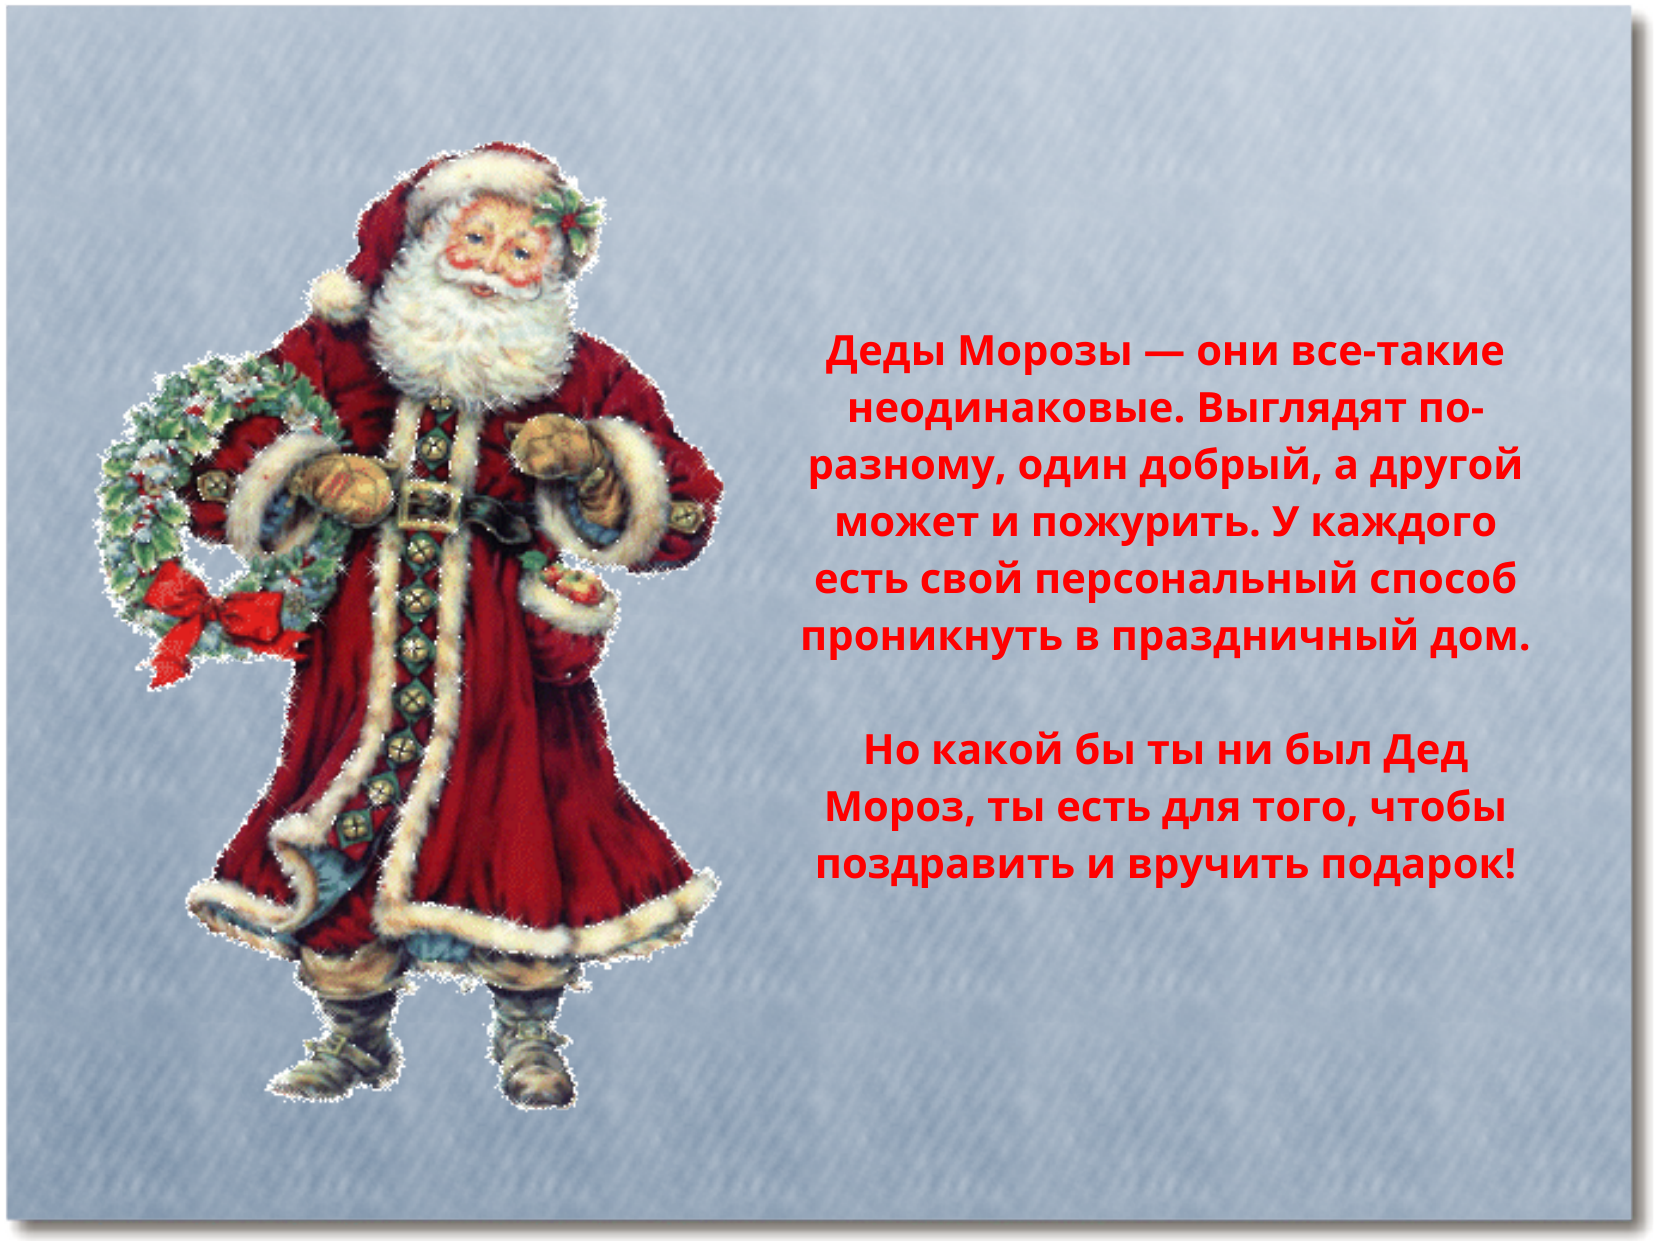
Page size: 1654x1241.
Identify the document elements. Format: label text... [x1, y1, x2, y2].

list Деды Морозы — они все-такие неодинаковые. Выглядят по-разному, один добрый, а другой может и пожурить. У каждого есть свой персональный способ проникнуть в праздничный дом. Но какой бы ты ни был Дед Мороз, ты есть для того, чтобы поздравить и вручить подарок! [797, 147, 1535, 1127]
picture [0, 0, 1654, 1241]
